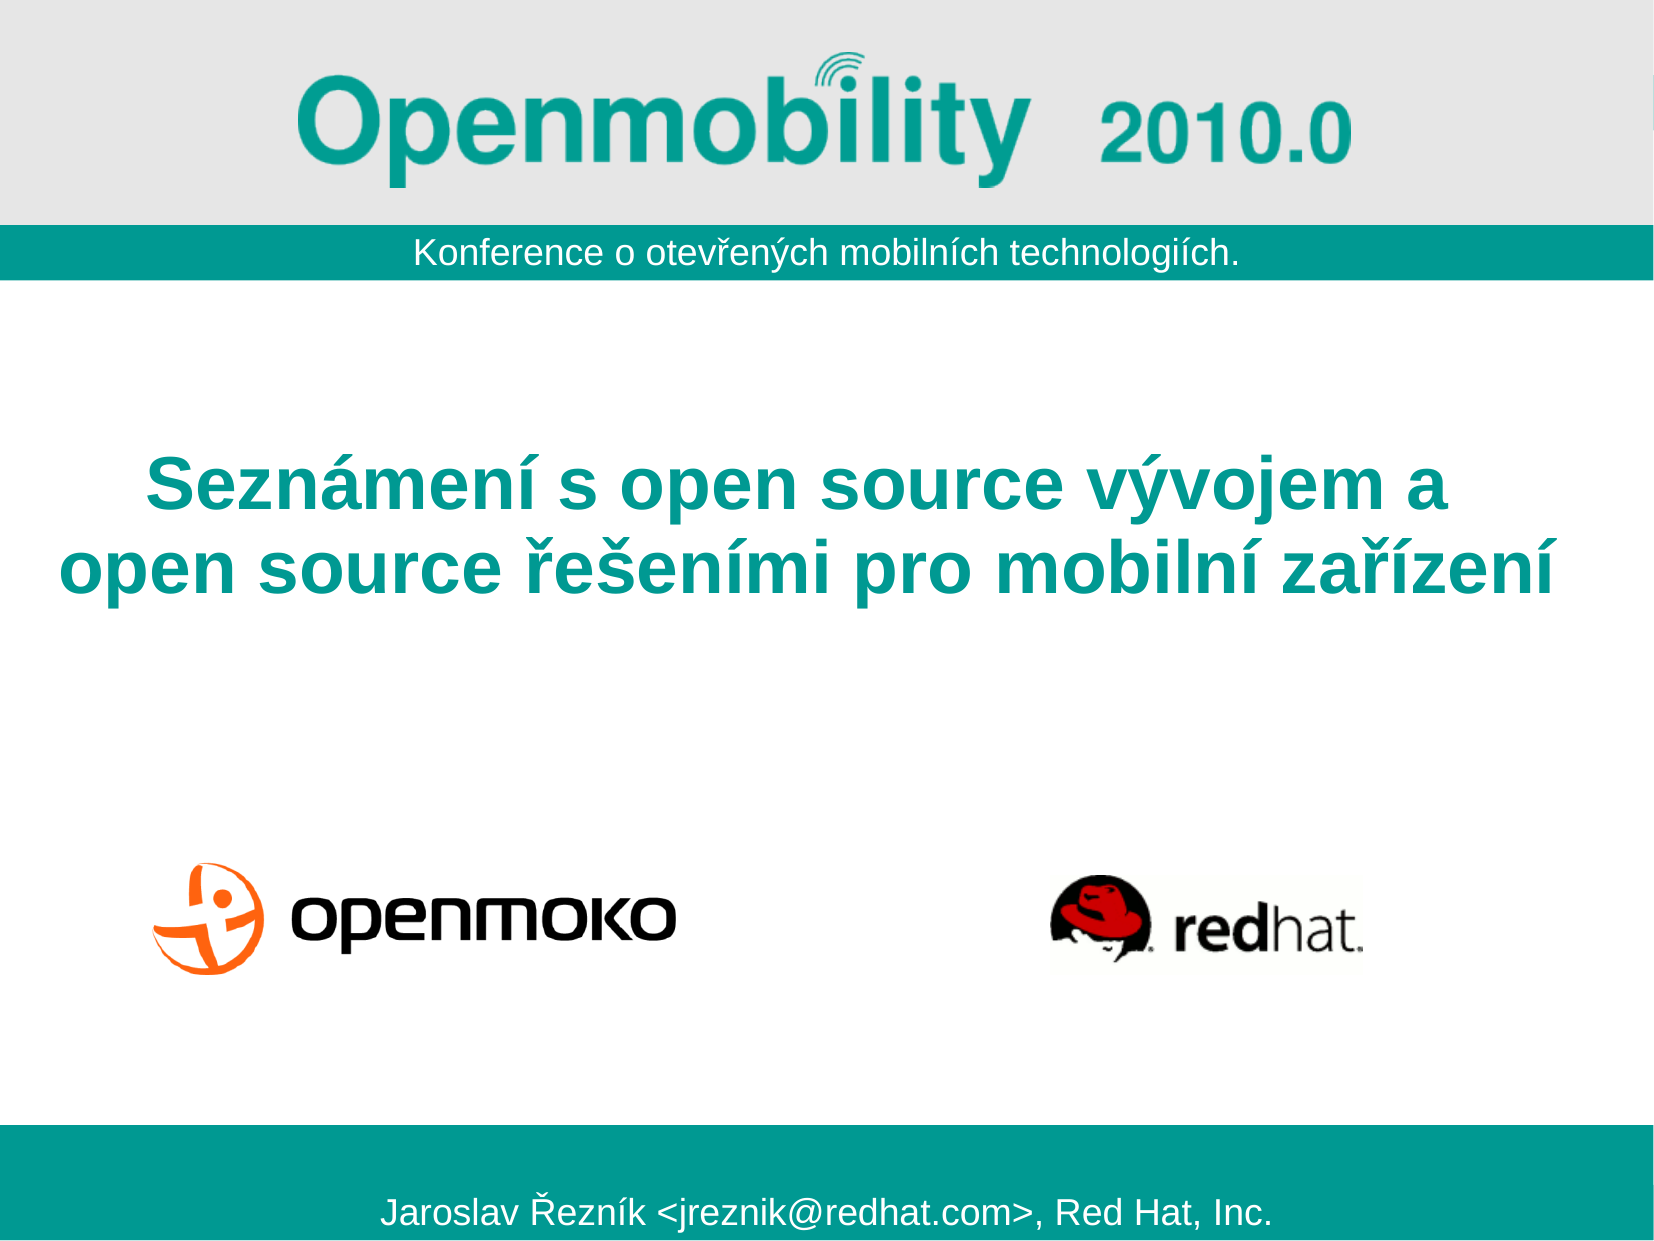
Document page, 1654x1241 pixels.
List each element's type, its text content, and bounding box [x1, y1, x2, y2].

text_box Konference o otevřených mobilních technologiích. [0, 225, 1654, 281]
picture [298, 52, 1351, 188]
picture [152, 862, 676, 976]
picture [1050, 875, 1363, 976]
text_box [0, 0, 1654, 225]
text_box Seznámení s open source vývojem a open source řešeními pro mobilní zařízení [43, 434, 1576, 676]
text_box Jaroslav Řezník <jreznik@redhat.com>, Red Hat, Inc. [0, 1184, 1654, 1241]
